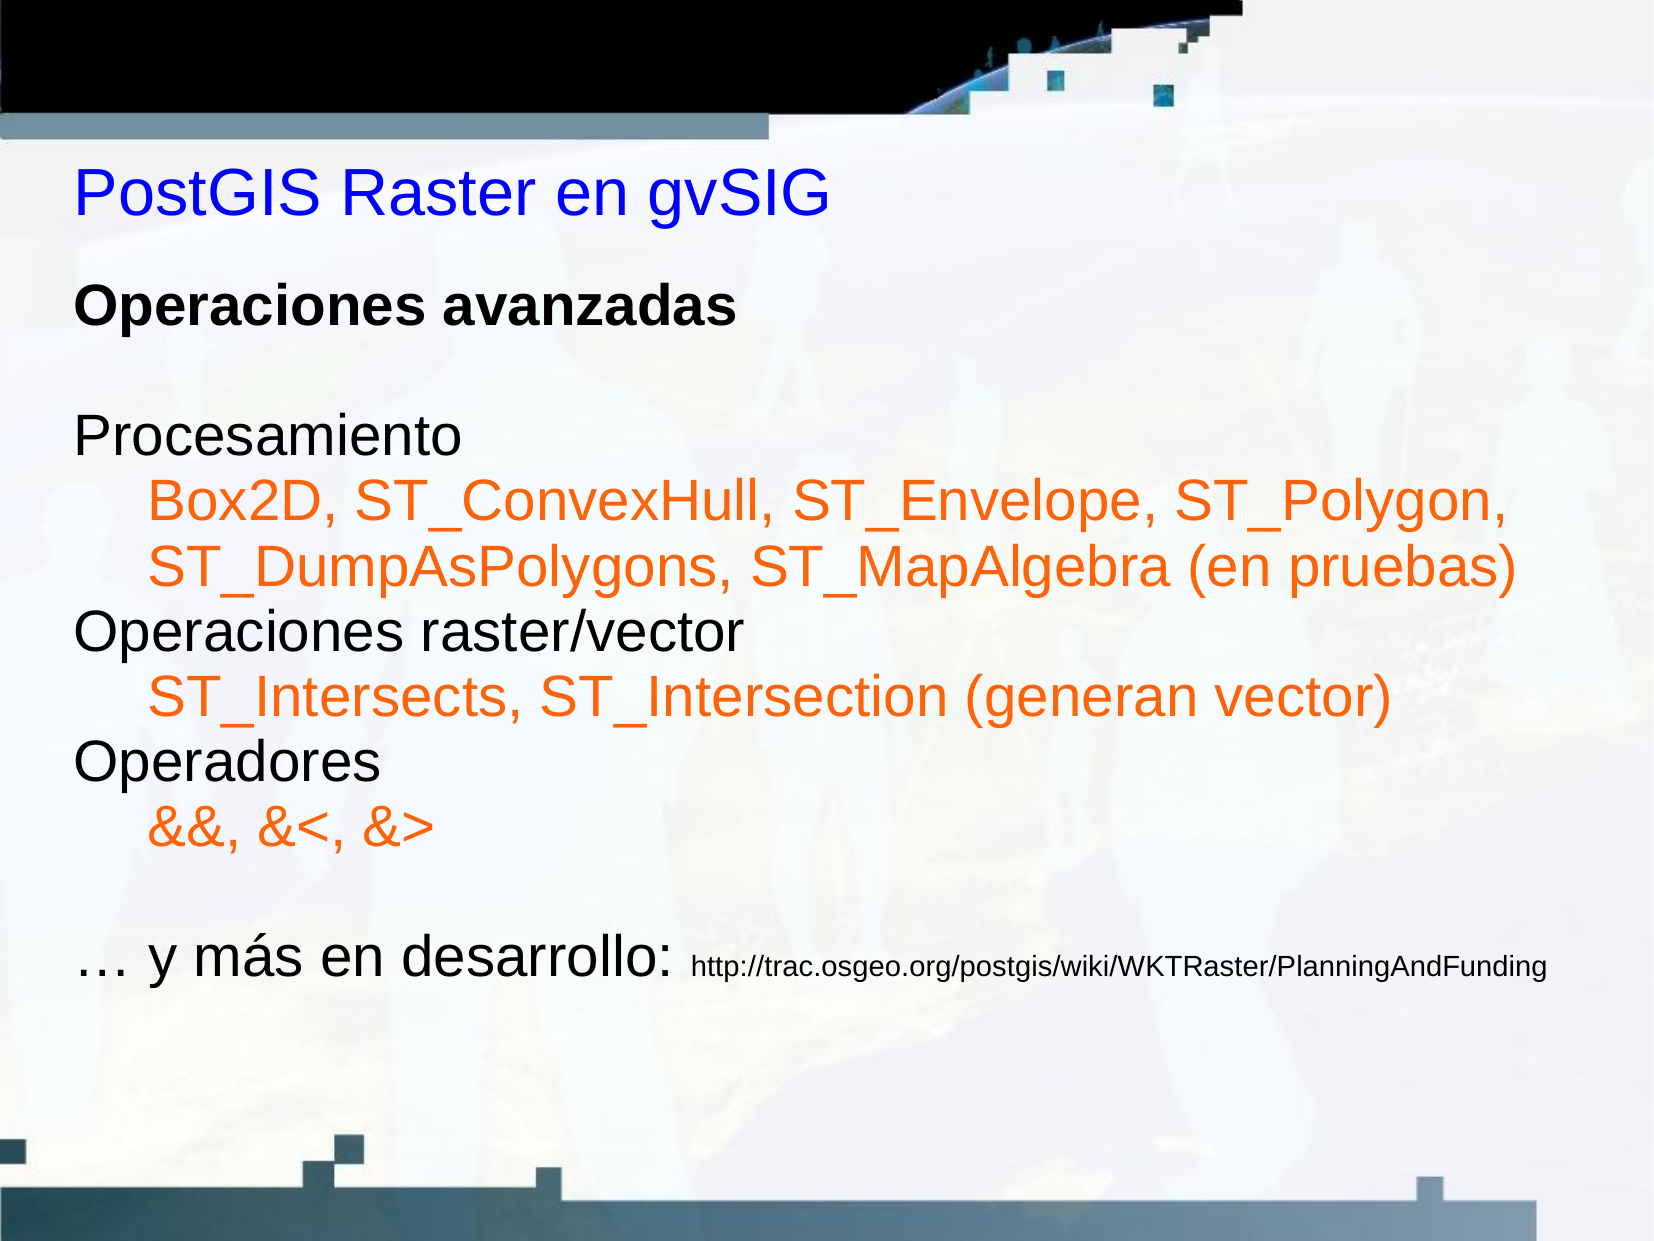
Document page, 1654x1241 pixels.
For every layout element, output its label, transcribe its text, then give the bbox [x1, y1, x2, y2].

text_box Operaciones avanzadas Procesamiento Box2D, ST_ConvexHull, ST_Envelope, ST_Polygon, ST_DumpAsPolygons, ST_MapAlgebra (en pruebas) Operaciones raster/vector ST_Intersects, ST_Intersection (generan vector) Operadores &&, &<, &> … y más en desarrollo: http://trac.osgeo.org/postgis/wiki/WKTRaster/PlanningAndFunding [59, 265, 1595, 1159]
text_box PostGIS Raster en gvSIG [59, 147, 886, 238]
picture [0, 0, 1654, 1241]
